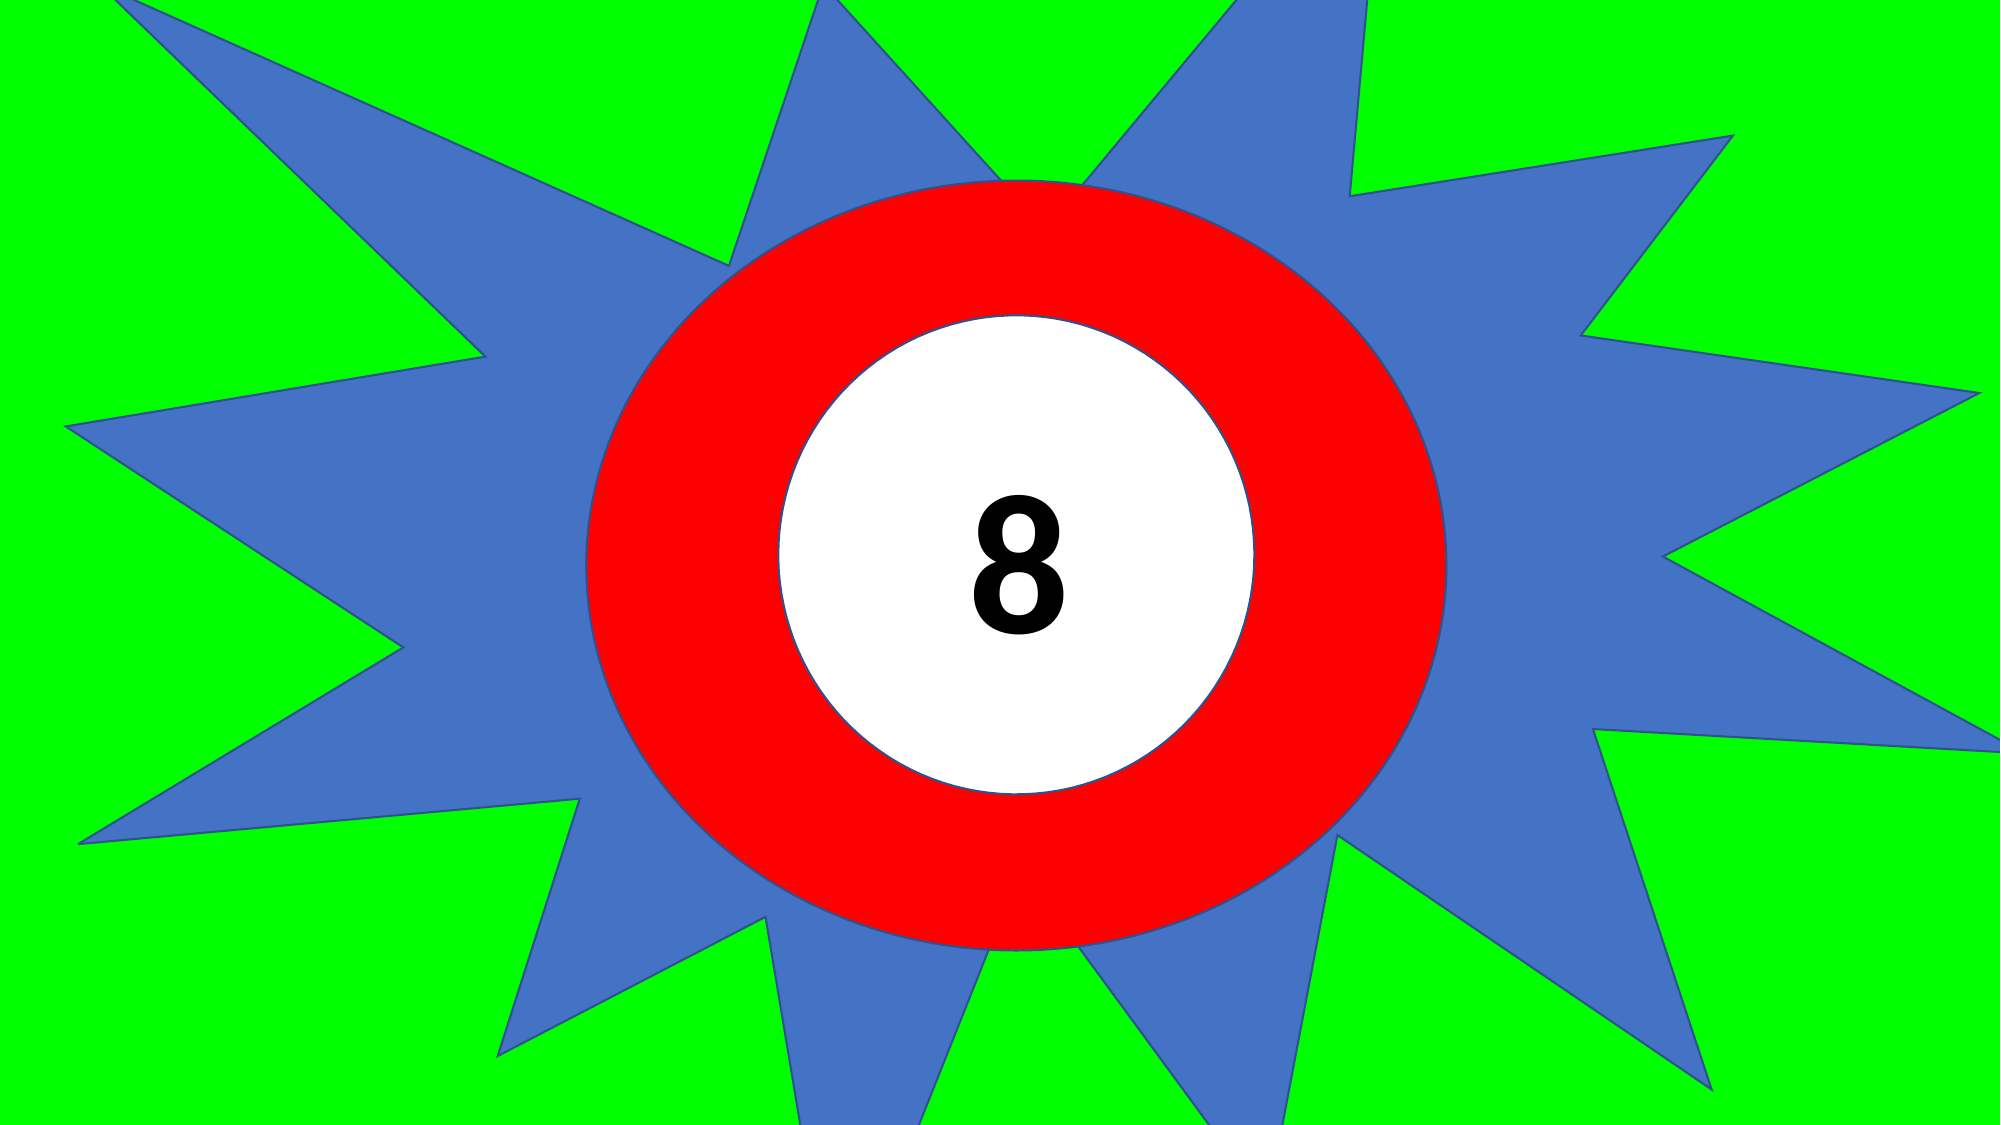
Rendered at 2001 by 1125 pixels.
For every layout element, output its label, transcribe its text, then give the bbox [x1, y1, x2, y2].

text_box 8 [953, 426, 1271, 684]
picture [271, 151, 483, 392]
picture [920, 947, 1208, 1125]
picture [839, 0, 1235, 184]
picture [271, 799, 800, 1125]
text_box [65, 0, 2000, 1125]
picture [271, 0, 817, 265]
picture [1283, 730, 1729, 1125]
picture [271, 562, 402, 726]
picture [1582, 143, 1729, 356]
picture [1664, 523, 1729, 591]
picture [1350, 0, 1729, 196]
